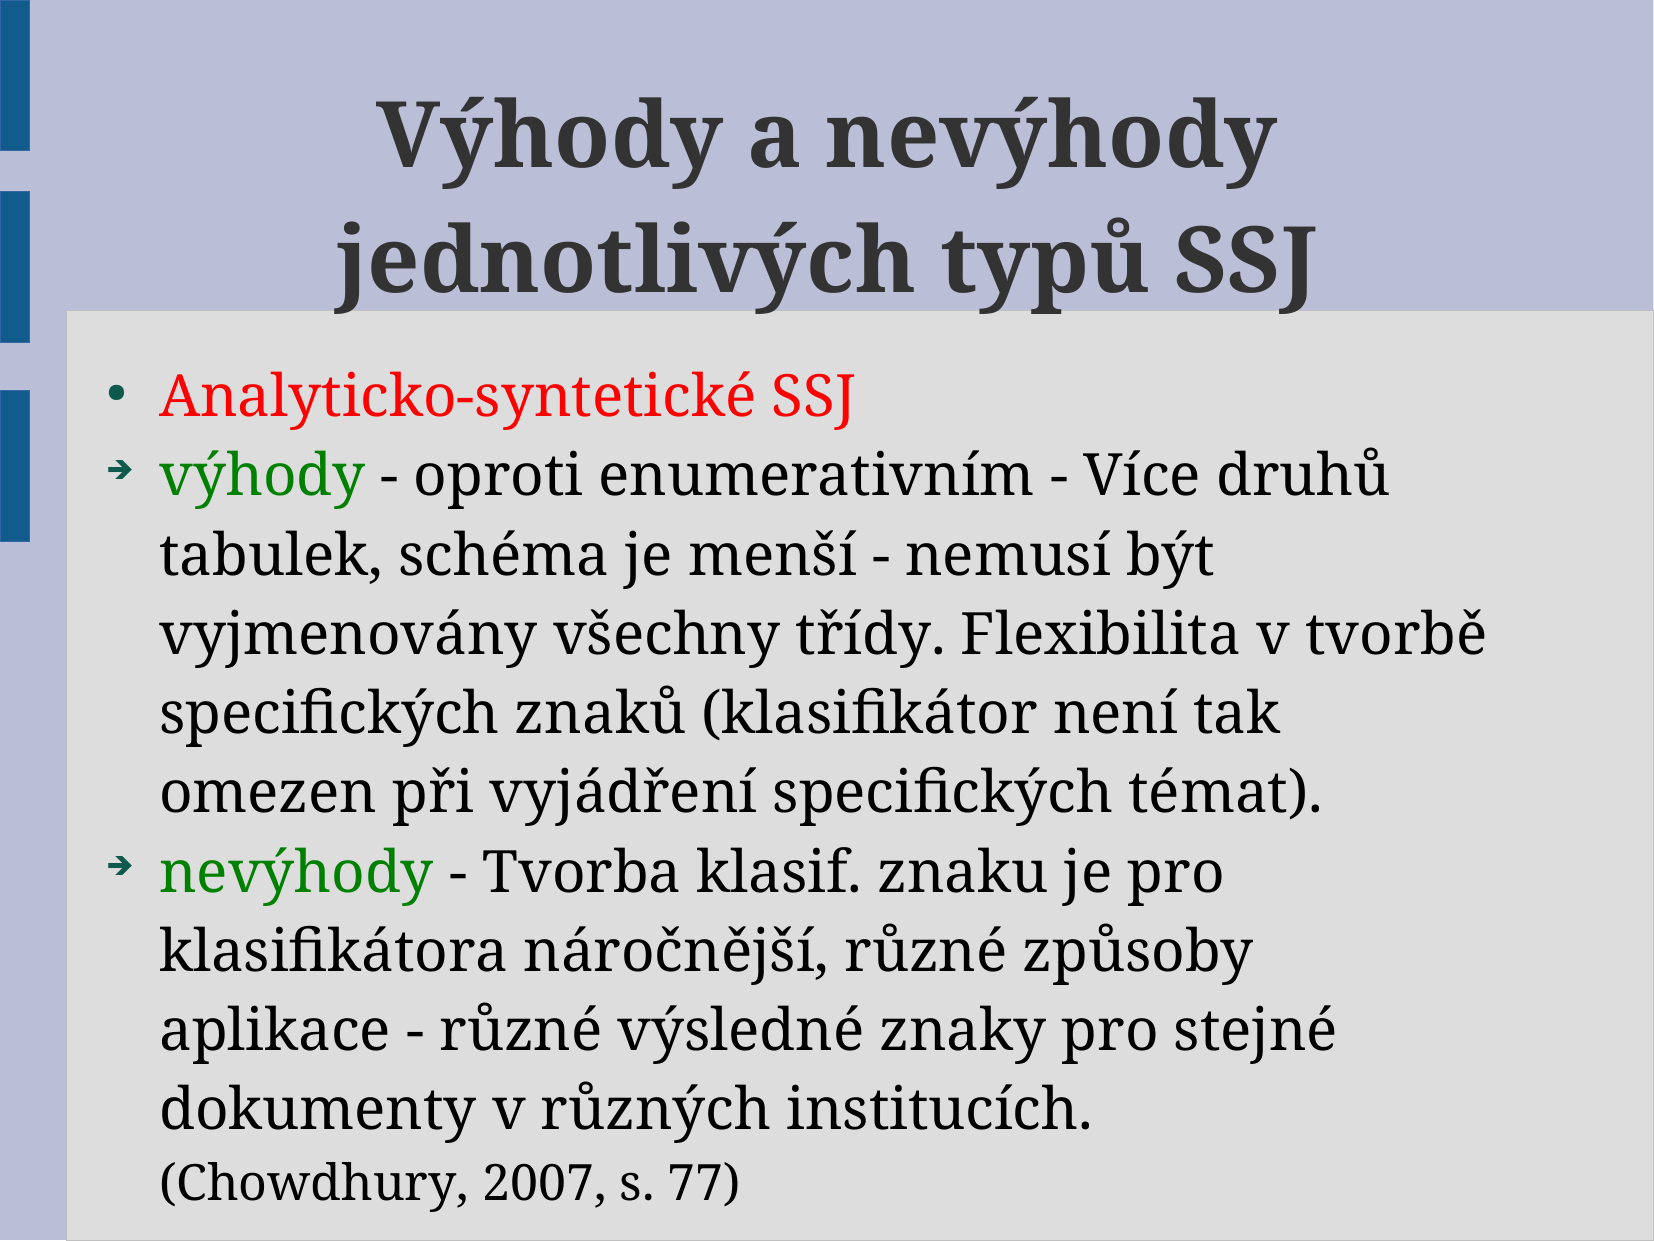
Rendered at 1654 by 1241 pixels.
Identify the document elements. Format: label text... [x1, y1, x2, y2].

title Výhody a nevýhody jednotlivých typů SSJ [121, 90, 1534, 299]
list Analyticko-syntetické SSJ výhody - oproti enumerativním - Více druhů tabulek, schéma je menší - nemusí být vyjmenovány všechny třídy. Flexibilita v tvorbě specifických znaků (klasifikátor není tak omezen při vyjádření specifických témat). nevýhody - Tvorba klasif. znaku je pro klasifikátora náročnější, různé způsoby aplikace - různé výsledné znaky pro stejné dokumenty v různých institucích. (Chowdhury, 2007, s. 77) [88, 354, 1501, 1121]
